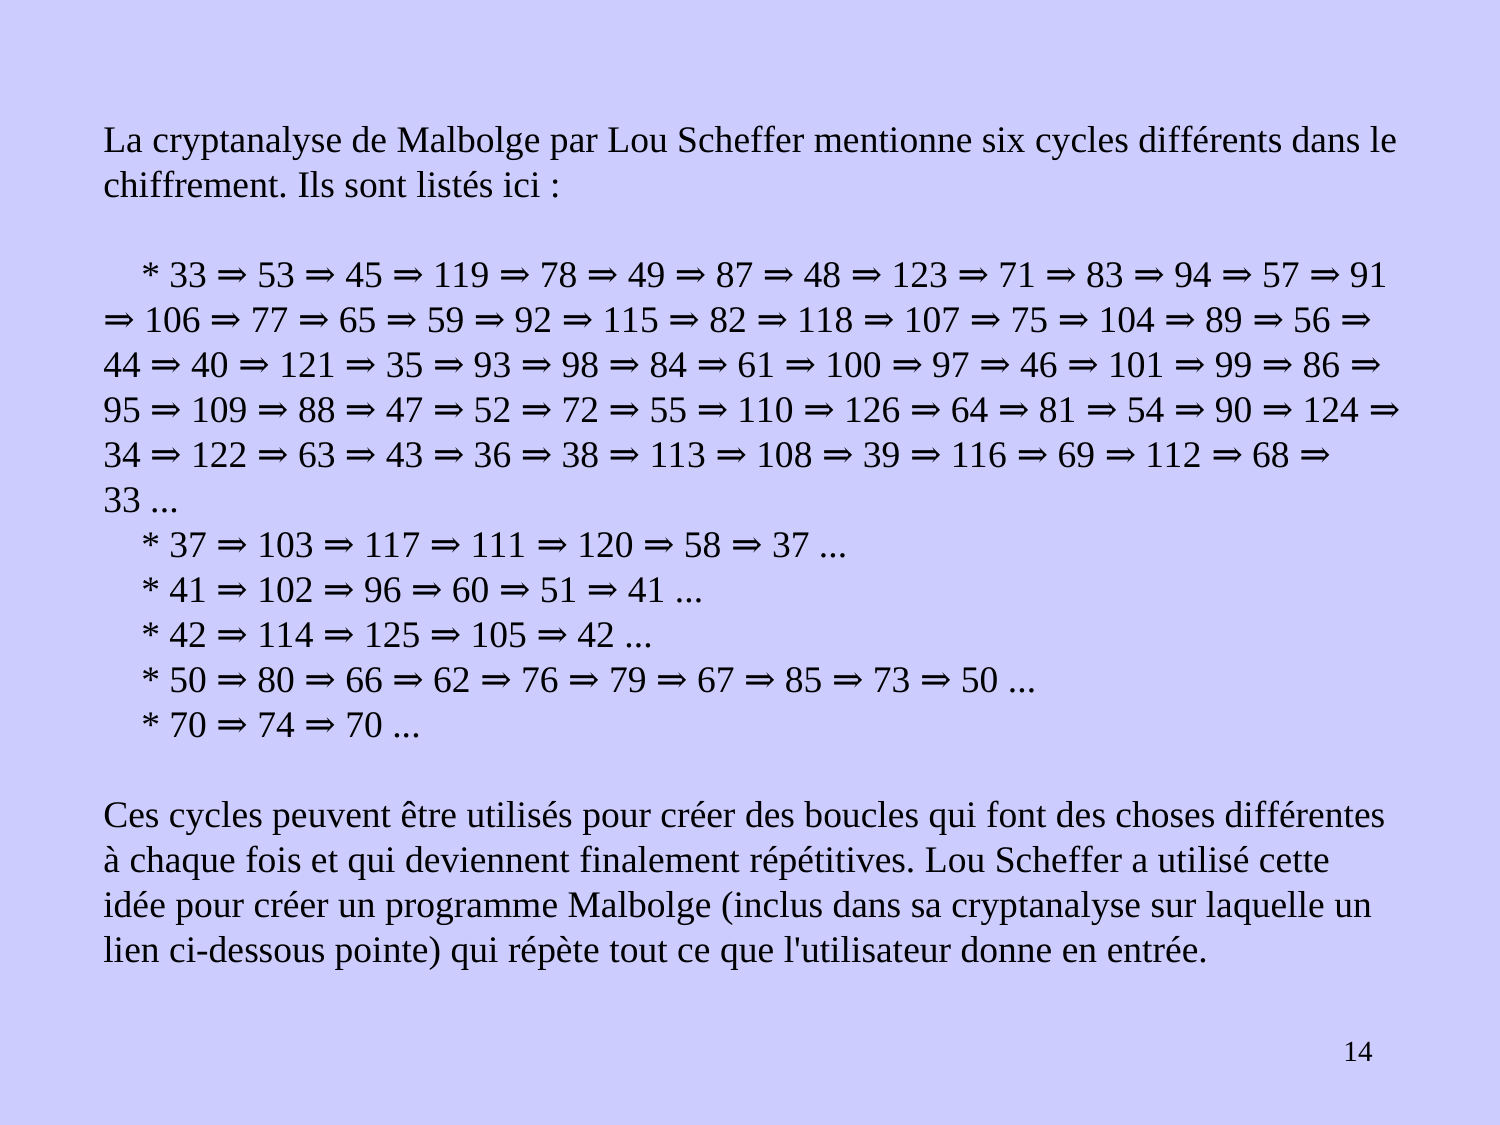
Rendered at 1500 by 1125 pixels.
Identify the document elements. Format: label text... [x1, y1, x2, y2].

text_box La cryptanalyse de Malbolge par Lou Scheffer mentionne six cycles différents dans le chiffrement. Ils sont listés ici : * 33 ⇒ 53 ⇒ 45 ⇒ 119 ⇒ 78 ⇒ 49 ⇒ 87 ⇒ 48 ⇒ 123 ⇒ 71 ⇒ 83 ⇒ 94 ⇒ 57 ⇒ 91 ⇒ 106 ⇒ 77 ⇒ 65 ⇒ 59 ⇒ 92 ⇒ 115 ⇒ 82 ⇒ 118 ⇒ 107 ⇒ 75 ⇒ 104 ⇒ 89 ⇒ 56 ⇒ 44 ⇒ 40 ⇒ 121 ⇒ 35 ⇒ 93 ⇒ 98 ⇒ 84 ⇒ 61 ⇒ 100 ⇒ 97 ⇒ 46 ⇒ 101 ⇒ 99 ⇒ 86 ⇒ 95 ⇒ 109 ⇒ 88 ⇒ 47 ⇒ 52 ⇒ 72 ⇒ 55 ⇒ 110 ⇒ 126 ⇒ 64 ⇒ 81 ⇒ 54 ⇒ 90 ⇒ 124 ⇒ 34 ⇒ 122 ⇒ 63 ⇒ 43 ⇒ 36 ⇒ 38 ⇒ 113 ⇒ 108 ⇒ 39 ⇒ 116 ⇒ 69 ⇒ 112 ⇒ 68 ⇒ 33 ... * 37 ⇒ 103 ⇒ 117 ⇒ 111 ⇒ 120 ⇒ 58 ⇒ 37 ... * 41 ⇒ 102 ⇒ 96 ⇒ 60 ⇒ 51 ⇒ 41 ... * 42 ⇒ 114 ⇒ 125 ⇒ 105 ⇒ 42 ... * 50 ⇒ 80 ⇒ 66 ⇒ 62 ⇒ 76 ⇒ 79 ⇒ 67 ⇒ 85 ⇒ 73 ⇒ 50 ... * 70 ⇒ 74 ⇒ 70 ... Ces cycles peuvent être utilisés pour créer des boucles qui font des choses différentes à chaque fois et qui deviennent finalement répétitives. Lou Scheffer a utilisé cette idée pour créer un programme Malbolge (inclus dans sa cryptanalyse sur laquelle un lien ci-dessous pointe) qui répète tout ce que l'utilisateur donne en entrée. [88, 106, 1418, 978]
text_box <numéro> [1074, 1025, 1388, 1101]
